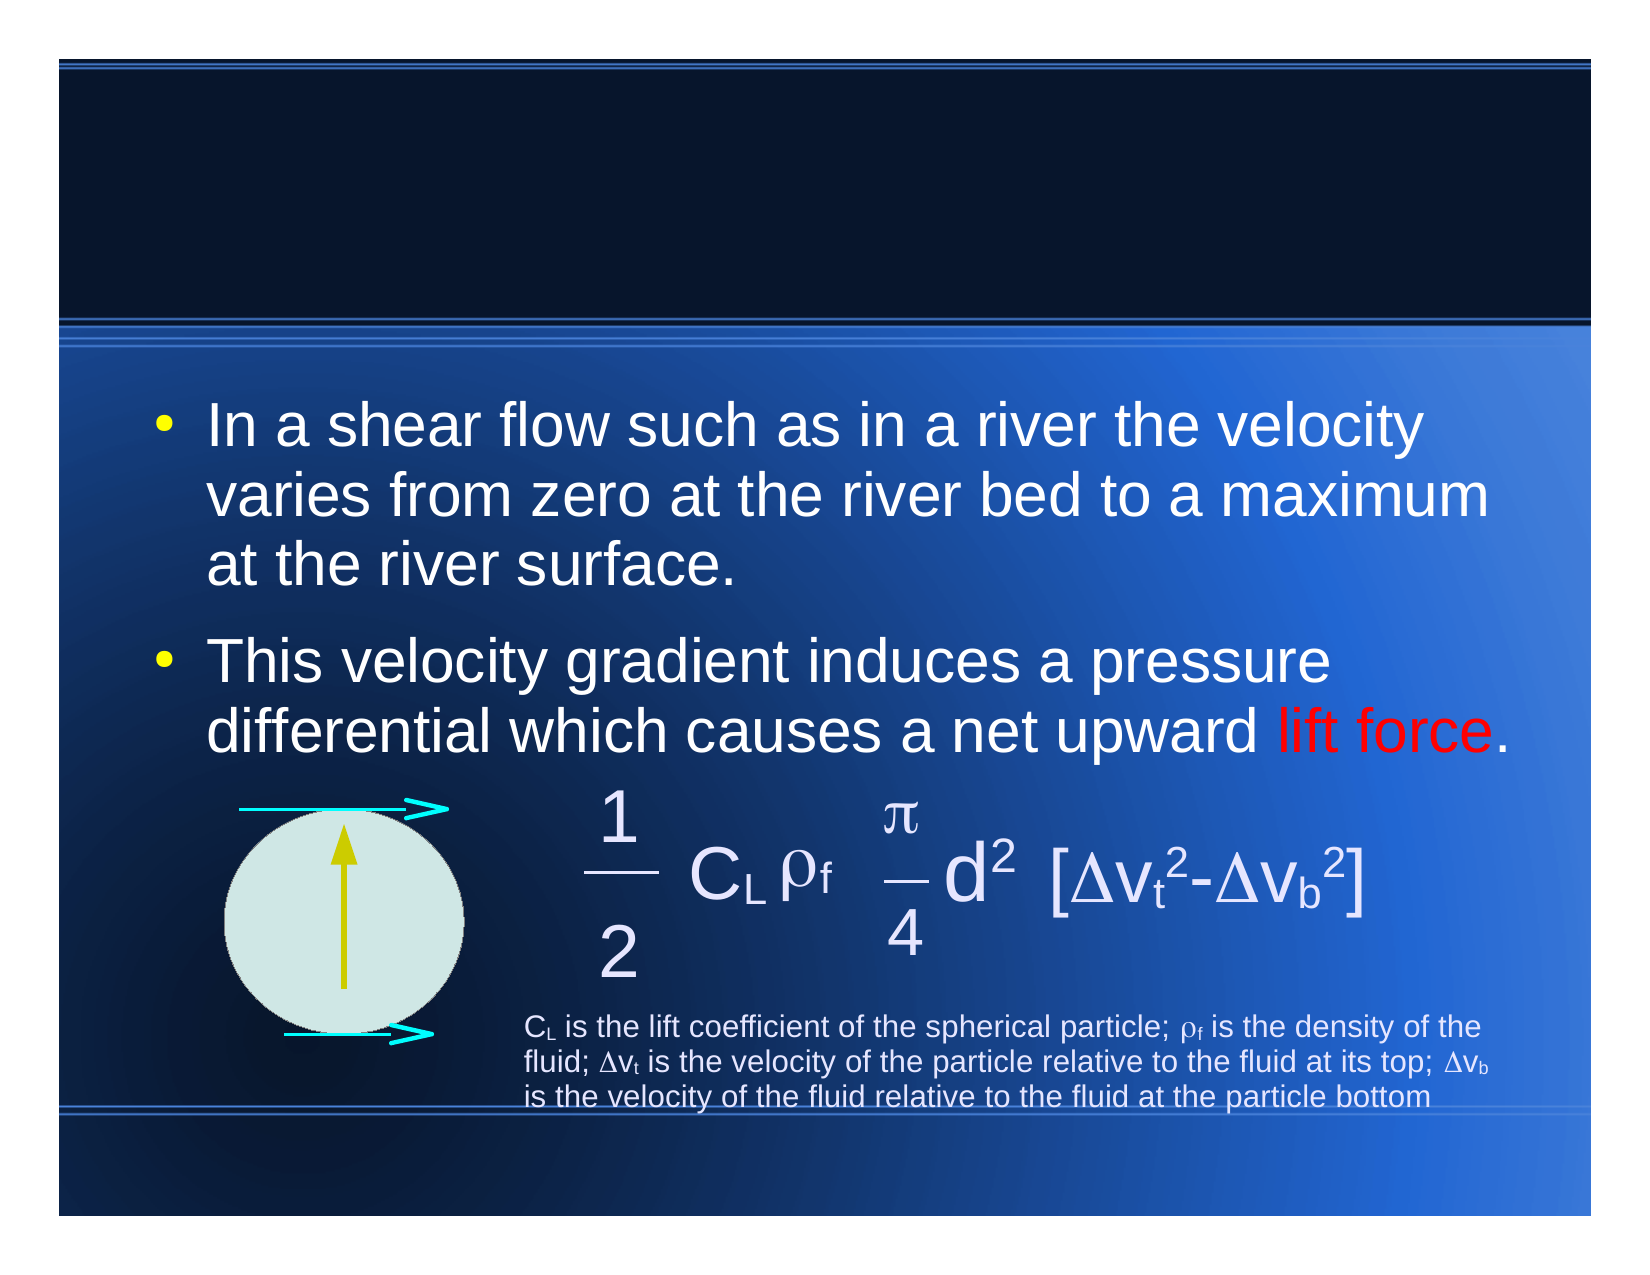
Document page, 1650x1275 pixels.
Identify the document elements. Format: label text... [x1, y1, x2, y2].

text_box [224, 811, 465, 1033]
text_box ρf [764, 810, 885, 935]
text_box [Δvt2-Δvb2] [1034, 827, 1455, 954]
text_box CL [674, 823, 810, 948]
text_box 1 [584, 767, 720, 867]
text_box 2 [584, 902, 720, 1002]
list In a shear flow such as in a river the velocity varies from zero at the river bed to a maximum at the river surface. This velocity gradient induces a pressure differential which causes a net upward lift force. [135, 390, 1515, 1154]
text_box d2 [929, 818, 1035, 930]
text_box π [869, 779, 960, 862]
text_box CL is the lift coefficient of the spherical particle; ρf is the density of the fluid; Δvt is the velocity of the particle relative to the fluid at its top; Δvb is the velocity of the fluid relative to the fluid at the particle bottom [509, 1002, 1530, 1193]
picture [59, 59, 1591, 1216]
text_box 4 [872, 887, 948, 978]
